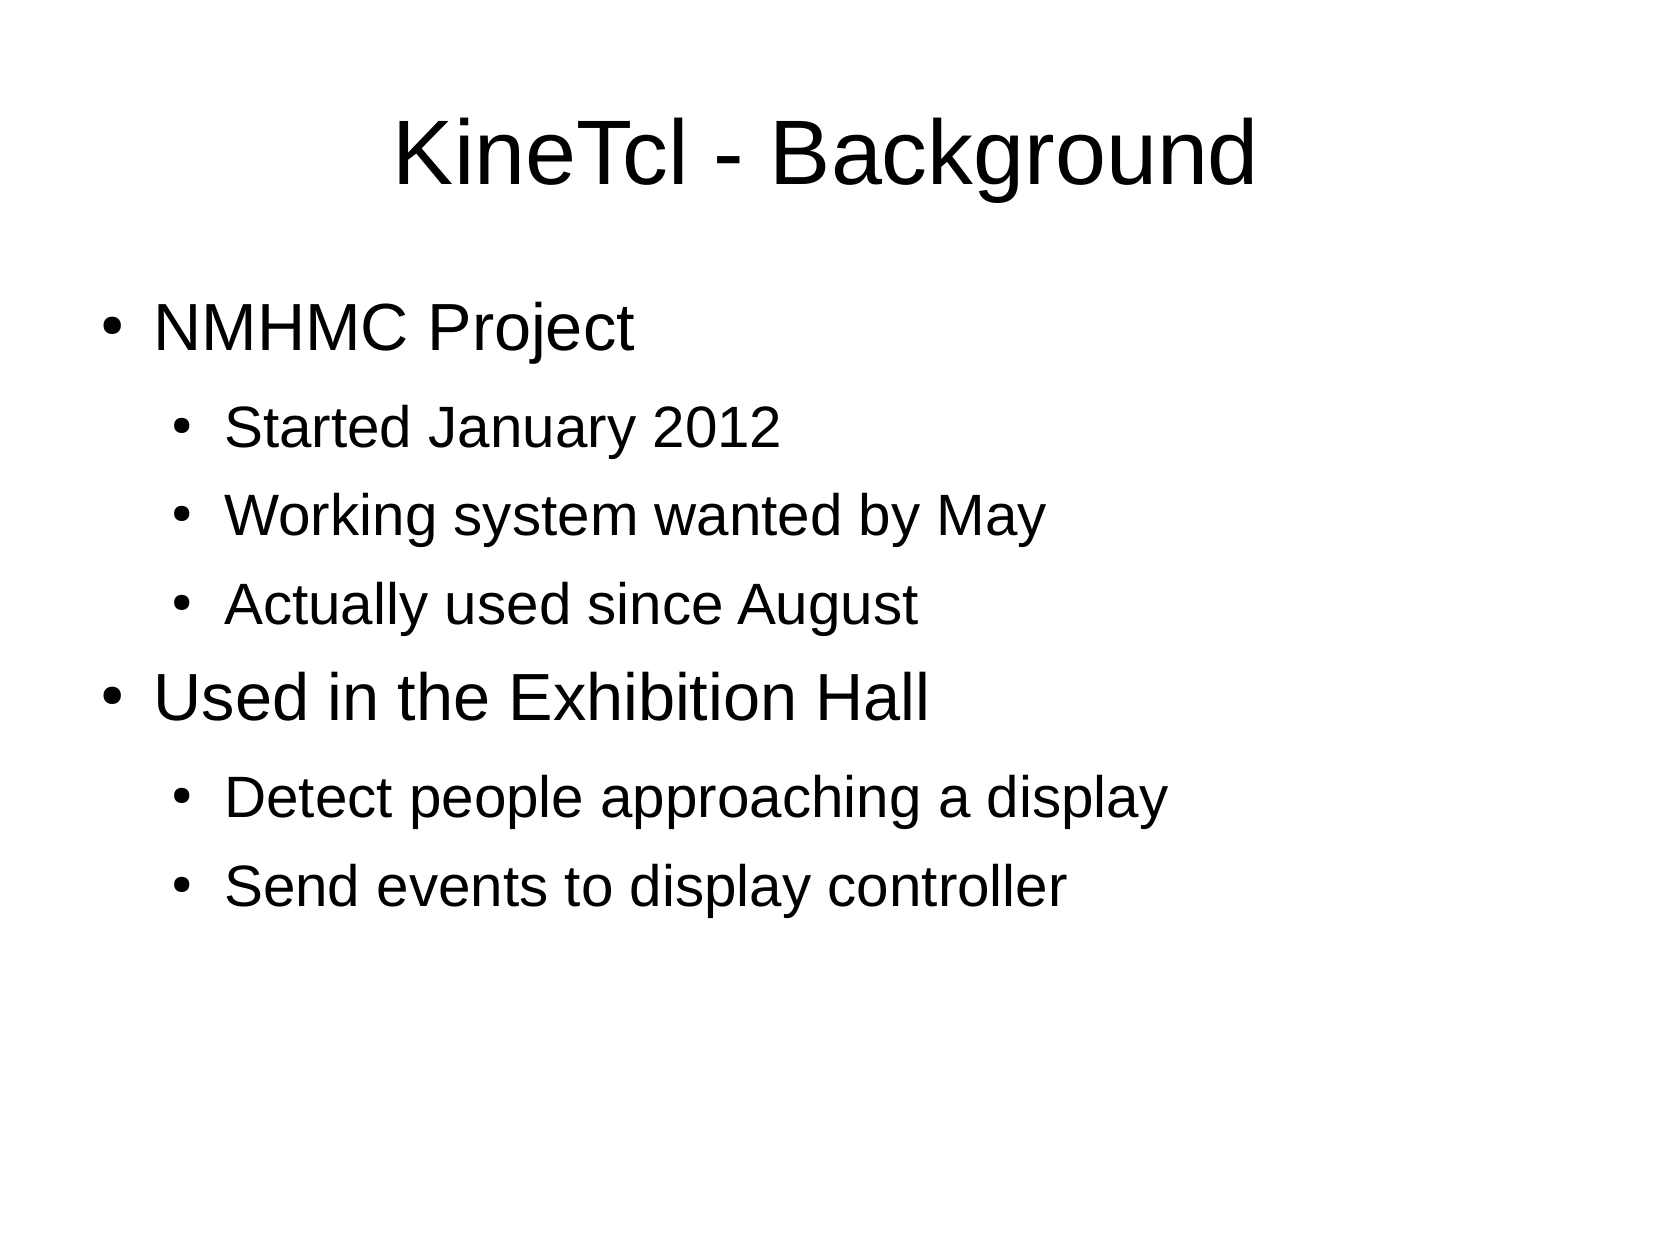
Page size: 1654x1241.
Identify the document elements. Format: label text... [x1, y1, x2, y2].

list NMHMC Project Started January 2012 Working system wanted by May Actually used since August Used in the Exhibition Hall Detect people approaching a display Send events to display controller [82, 290, 1571, 1094]
title KineTcl - Background [82, 56, 1571, 250]
